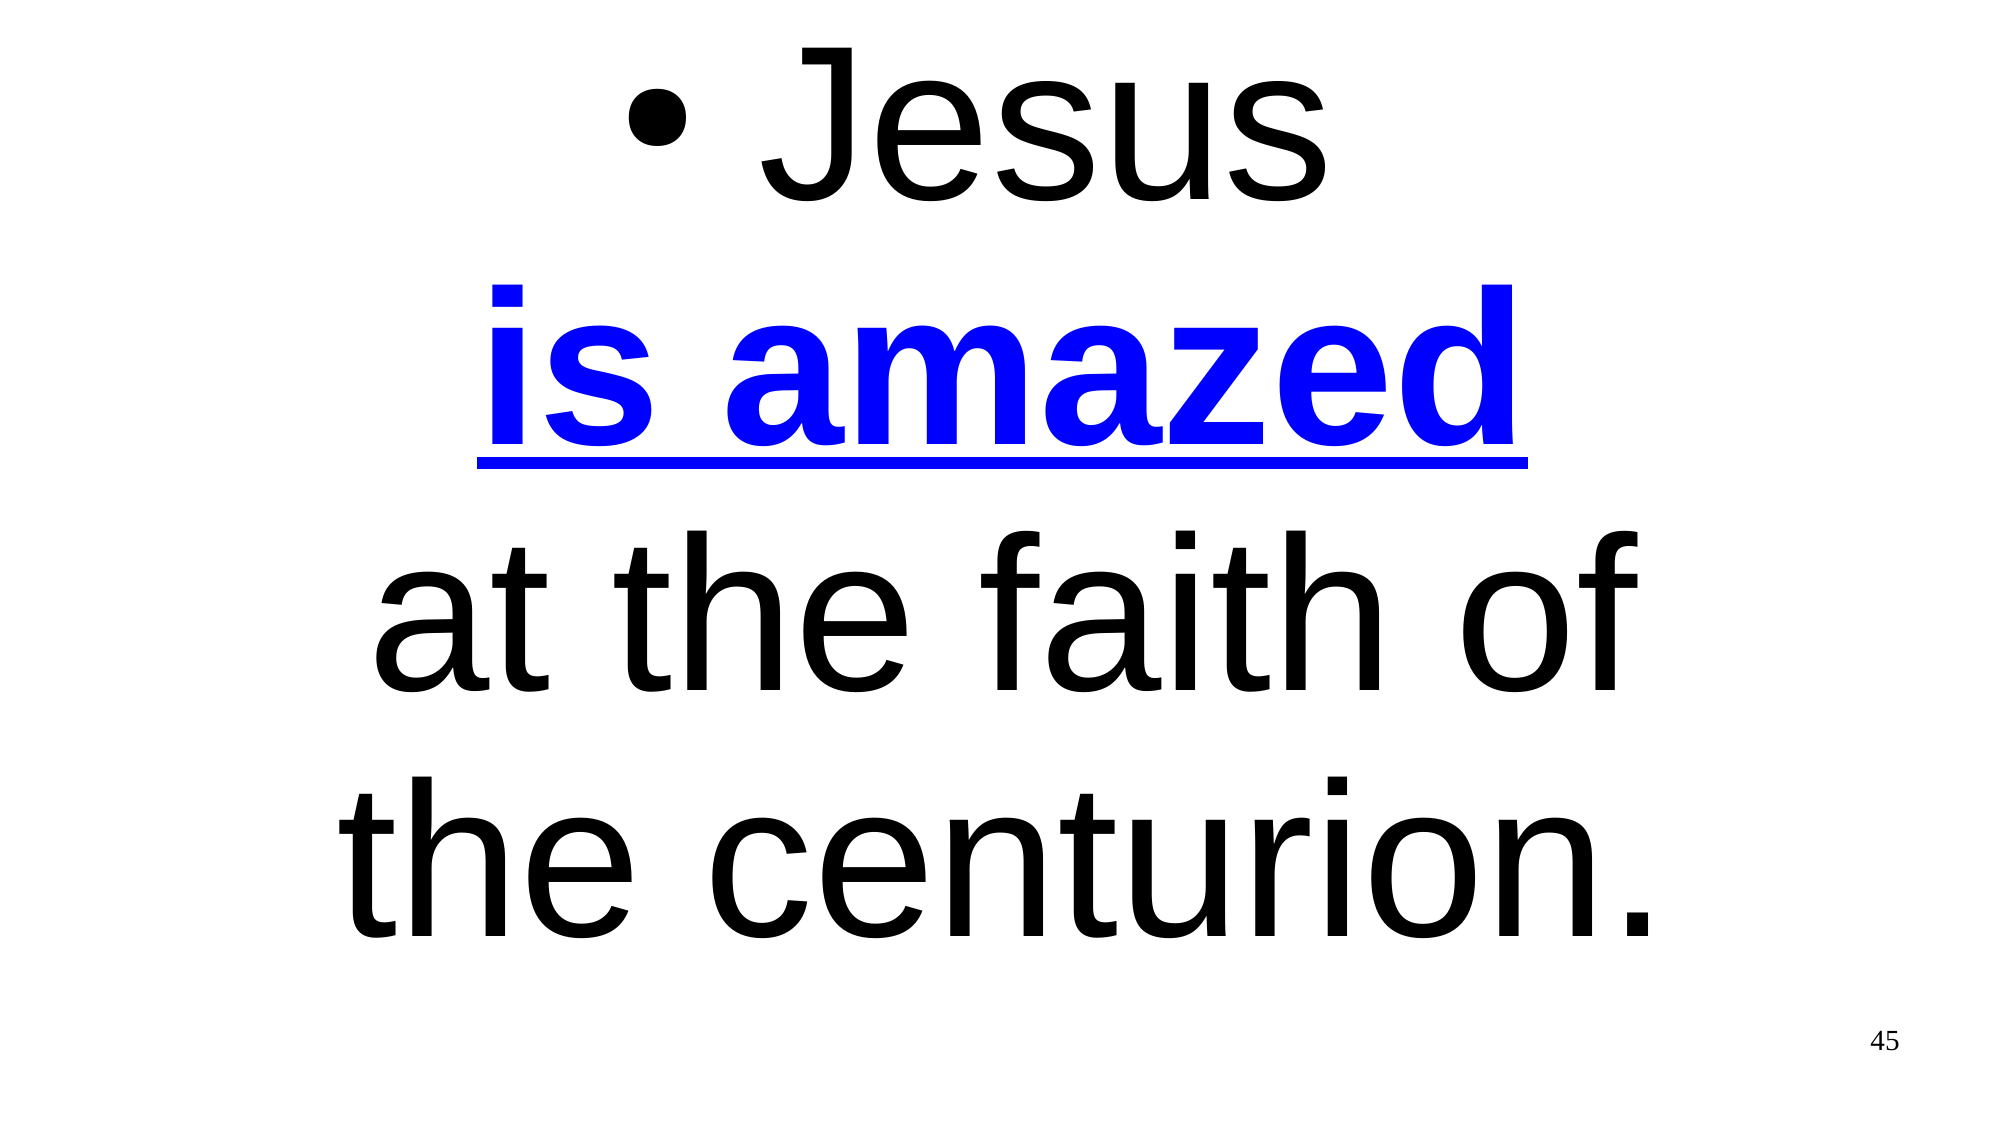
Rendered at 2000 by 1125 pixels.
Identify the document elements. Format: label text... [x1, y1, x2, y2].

list Jesus is amazed at the faith of the centurion. [0, 0, 1996, 1123]
